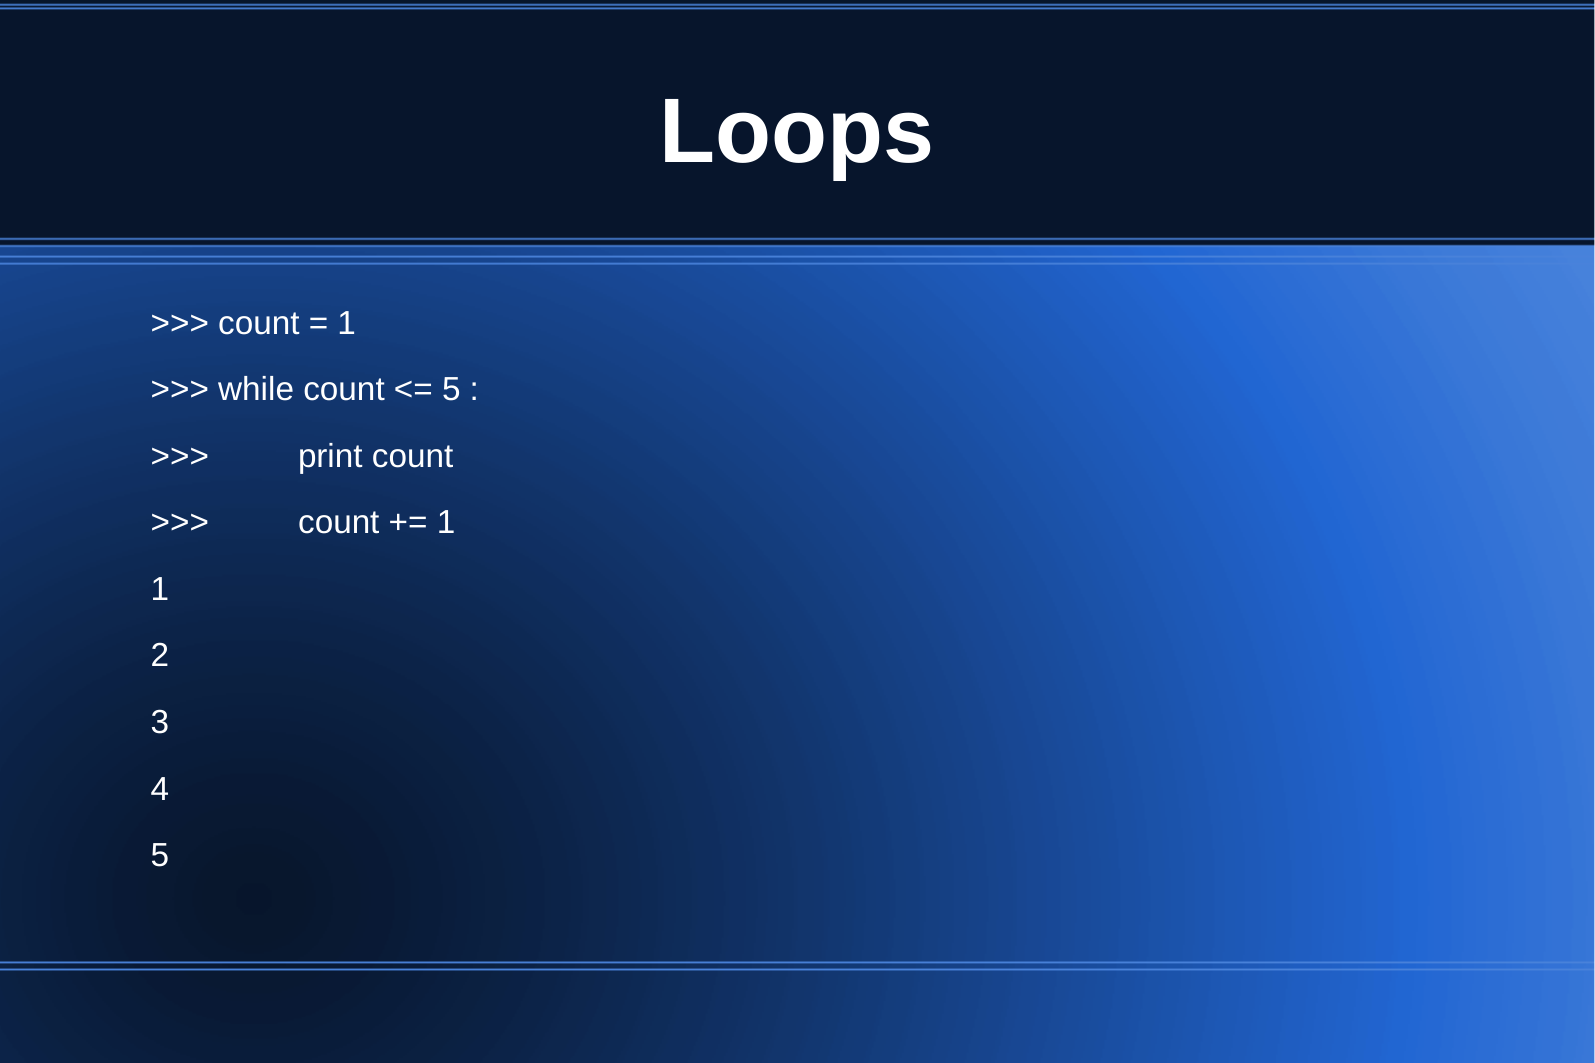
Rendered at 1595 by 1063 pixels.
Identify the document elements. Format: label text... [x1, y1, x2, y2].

title Loops [79, 49, 1515, 213]
list >>> count = 1 >>> while count <= 5 : >>> print count >>> count += 1 1 2 3 4 5 [79, 304, 1515, 892]
picture [0, 0, 1595, 1063]
